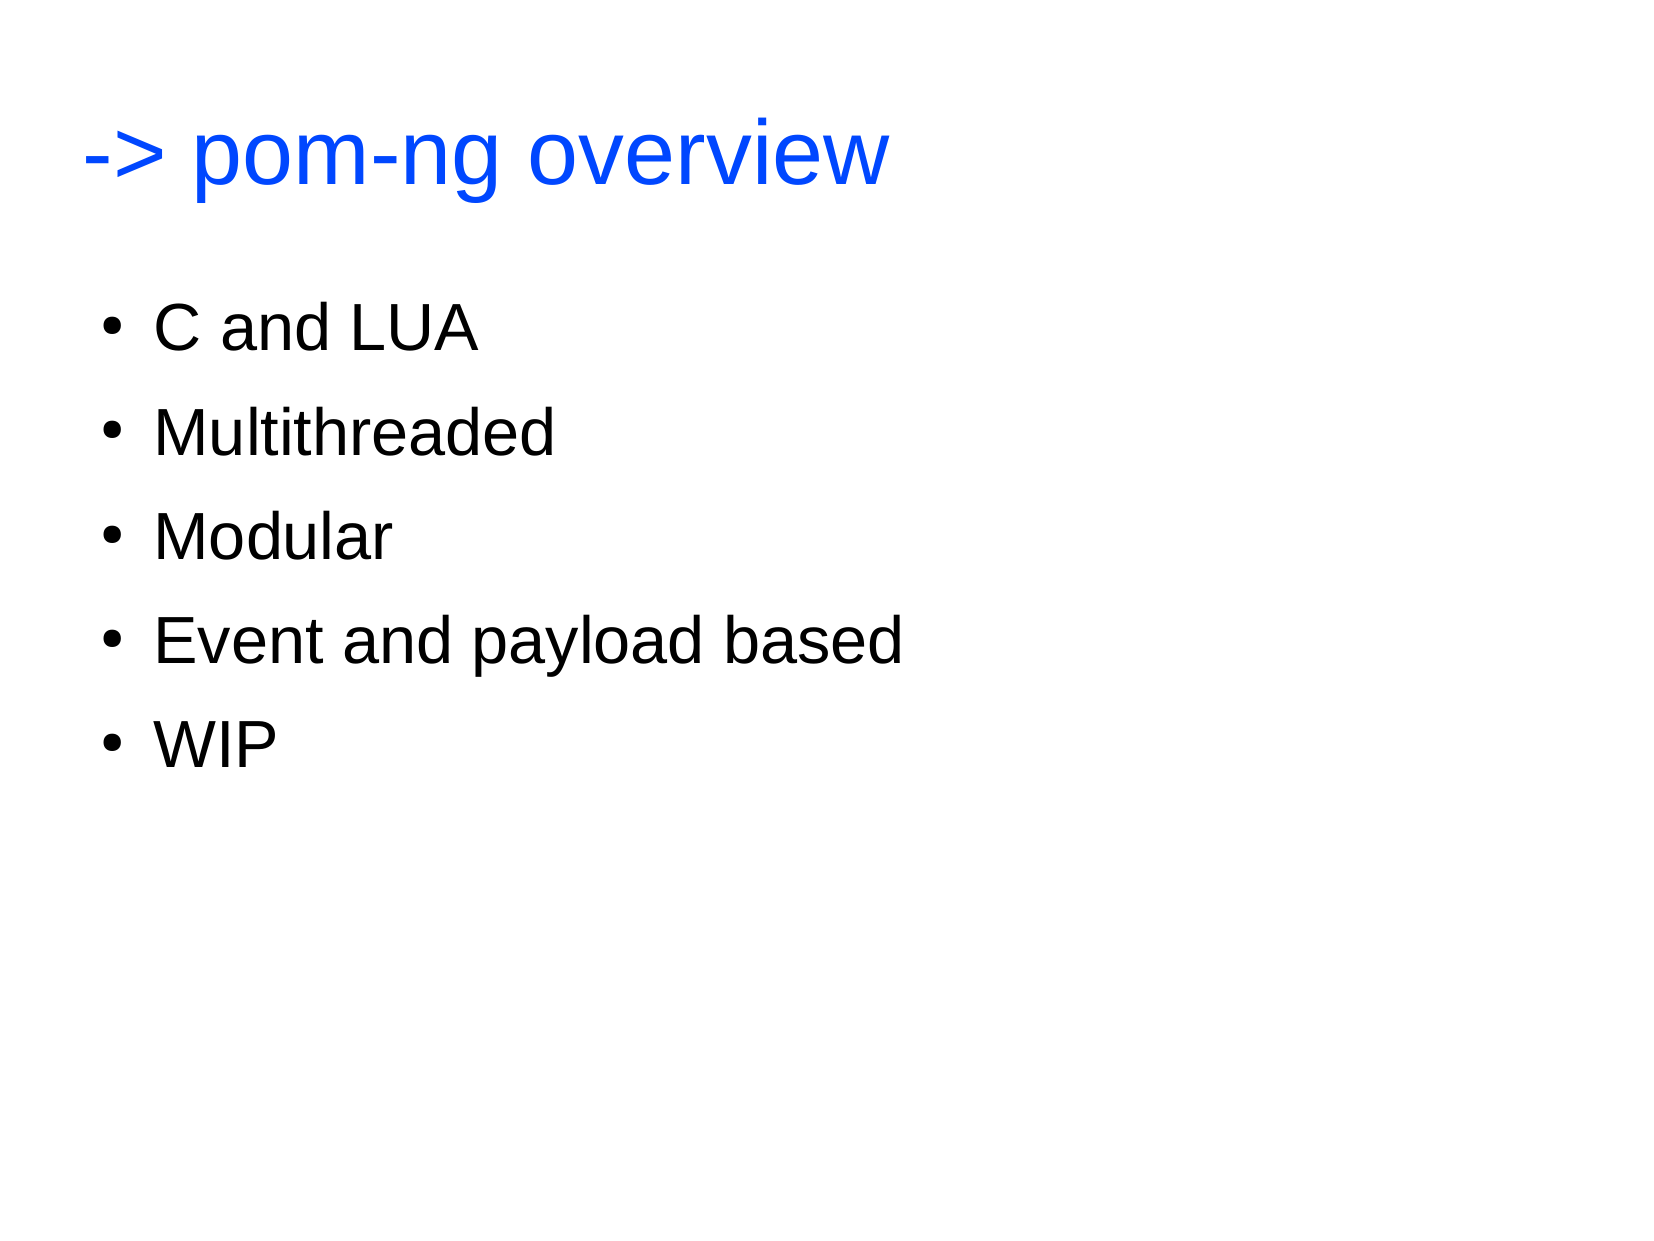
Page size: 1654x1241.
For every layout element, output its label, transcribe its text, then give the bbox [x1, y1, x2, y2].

title -> pom-ng overview [82, 49, 1571, 257]
list C and LUA Multithreaded Modular Event and payload based WIP [82, 290, 1571, 1109]
